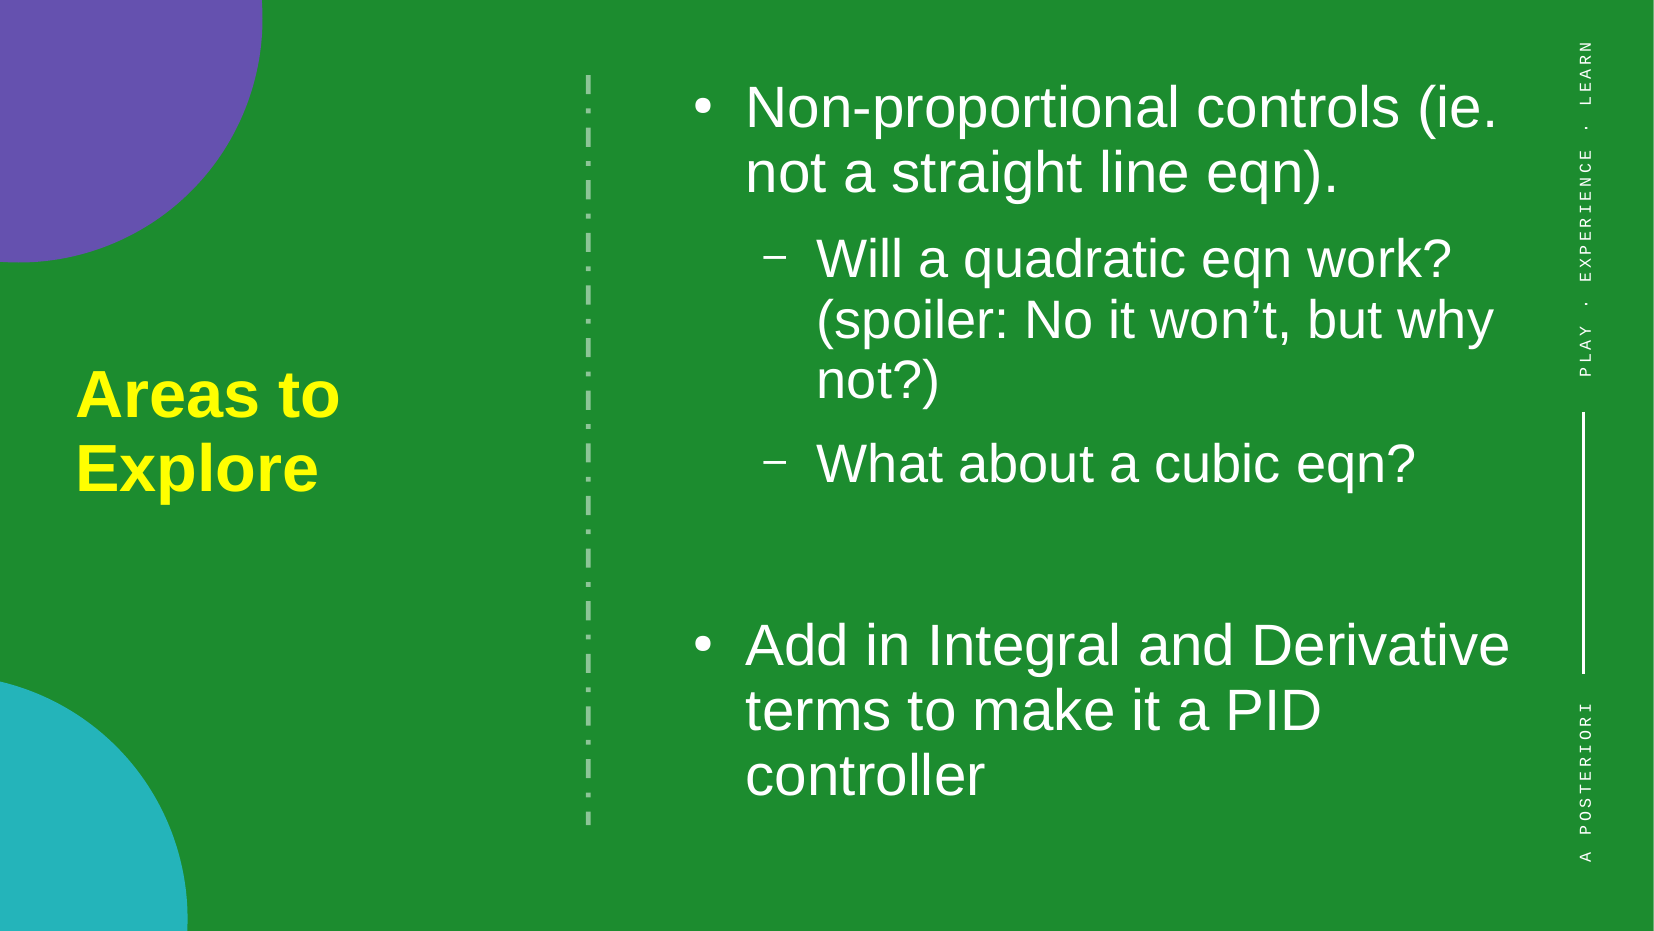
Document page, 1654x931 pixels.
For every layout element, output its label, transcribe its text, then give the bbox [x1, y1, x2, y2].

list Non-proportional controls (ie. not a straight line eqn). Will a quadratic eqn work? (spoiler: No it won’t, but why not?) What about a cubic eqn? Add in Integral and Derivative terms to make it a PID controller [675, 75, 1538, 826]
title Areas to Explore [75, 353, 488, 510]
